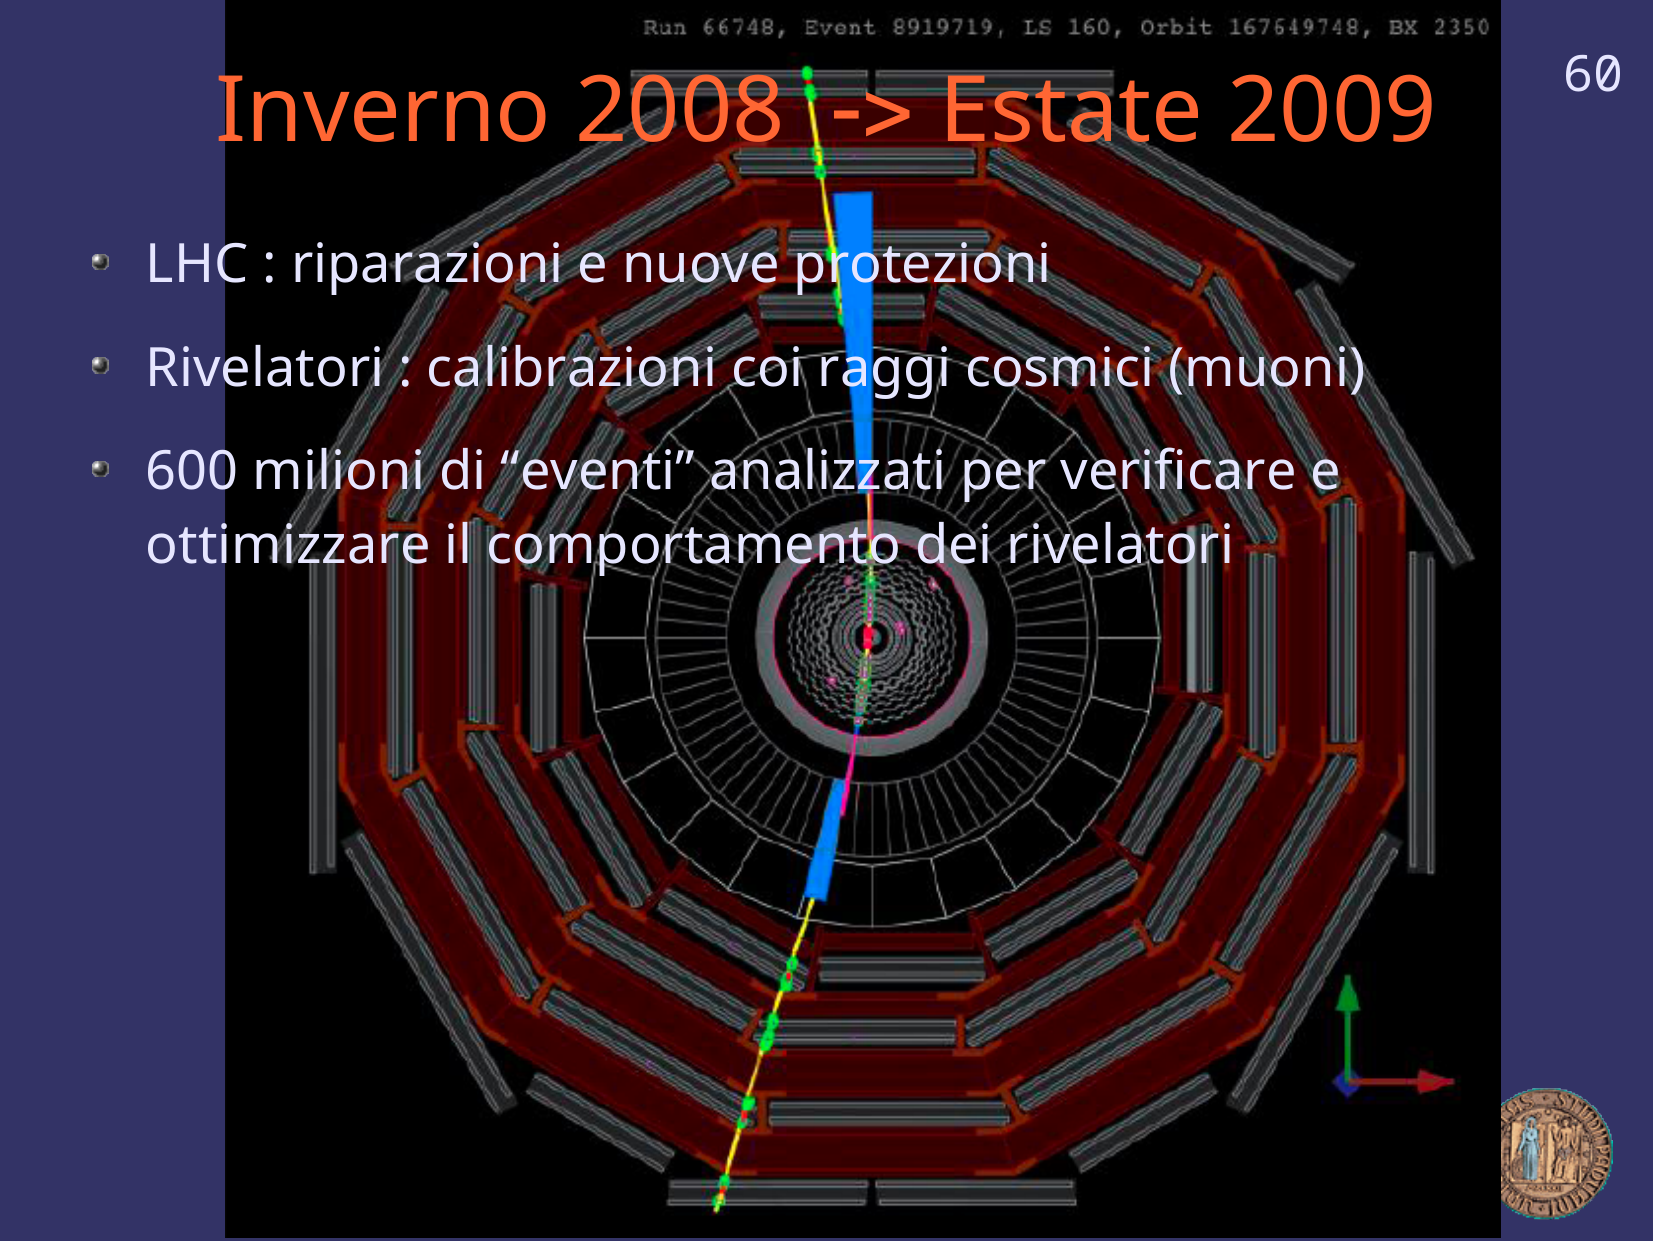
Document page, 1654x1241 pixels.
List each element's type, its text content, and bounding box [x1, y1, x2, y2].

picture [225, 1087, 1613, 1238]
picture [225, 0, 1501, 58]
picture [225, 154, 1501, 225]
title Inverno 2008 -> Estate 2009 [82, 58, 1571, 154]
list LHC : riparazioni e nuove protezioni Rivelatori : calibrazioni coi raggi cosmici (muoni) 600 milioni di “eventi” analizzati per verificare e ottimizzare il comportamento dei rivelatori [75, 225, 1563, 1104]
